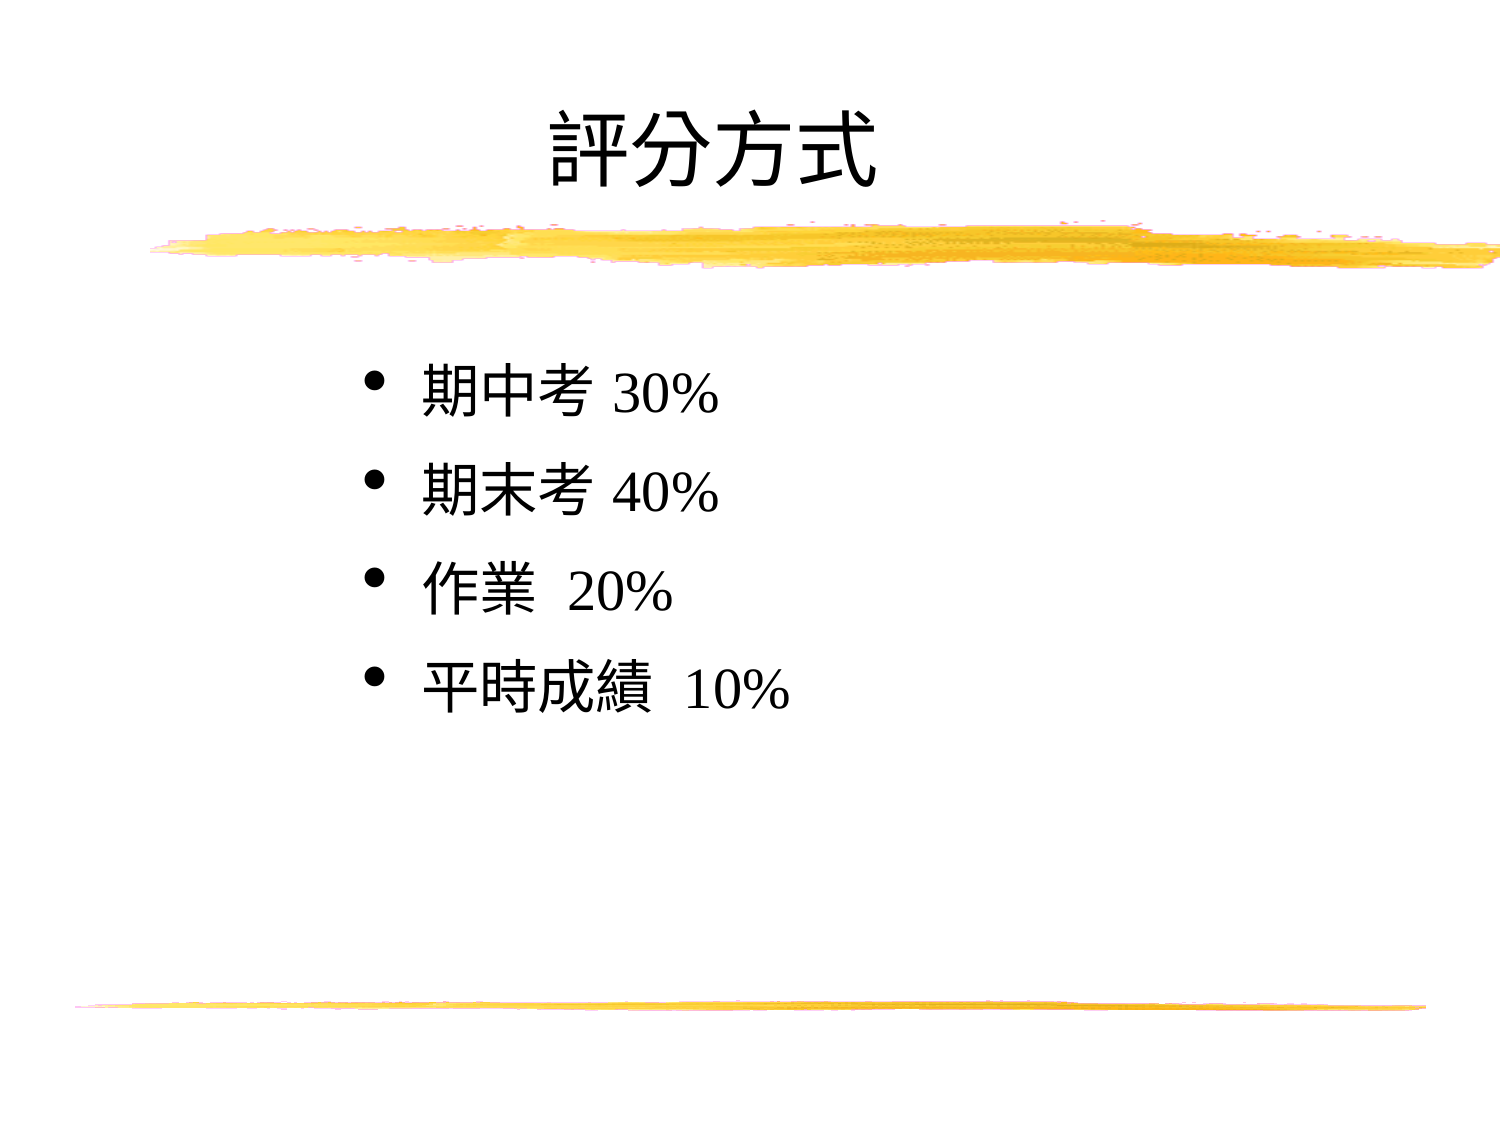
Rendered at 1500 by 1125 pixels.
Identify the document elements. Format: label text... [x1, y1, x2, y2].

list 期中考30% 期末考40% 作業 20% 平時成績 10% [350, 337, 1166, 838]
picture [75, 999, 1426, 1013]
picture [150, 215, 1500, 279]
title 評分方式 [75, 24, 1351, 213]
